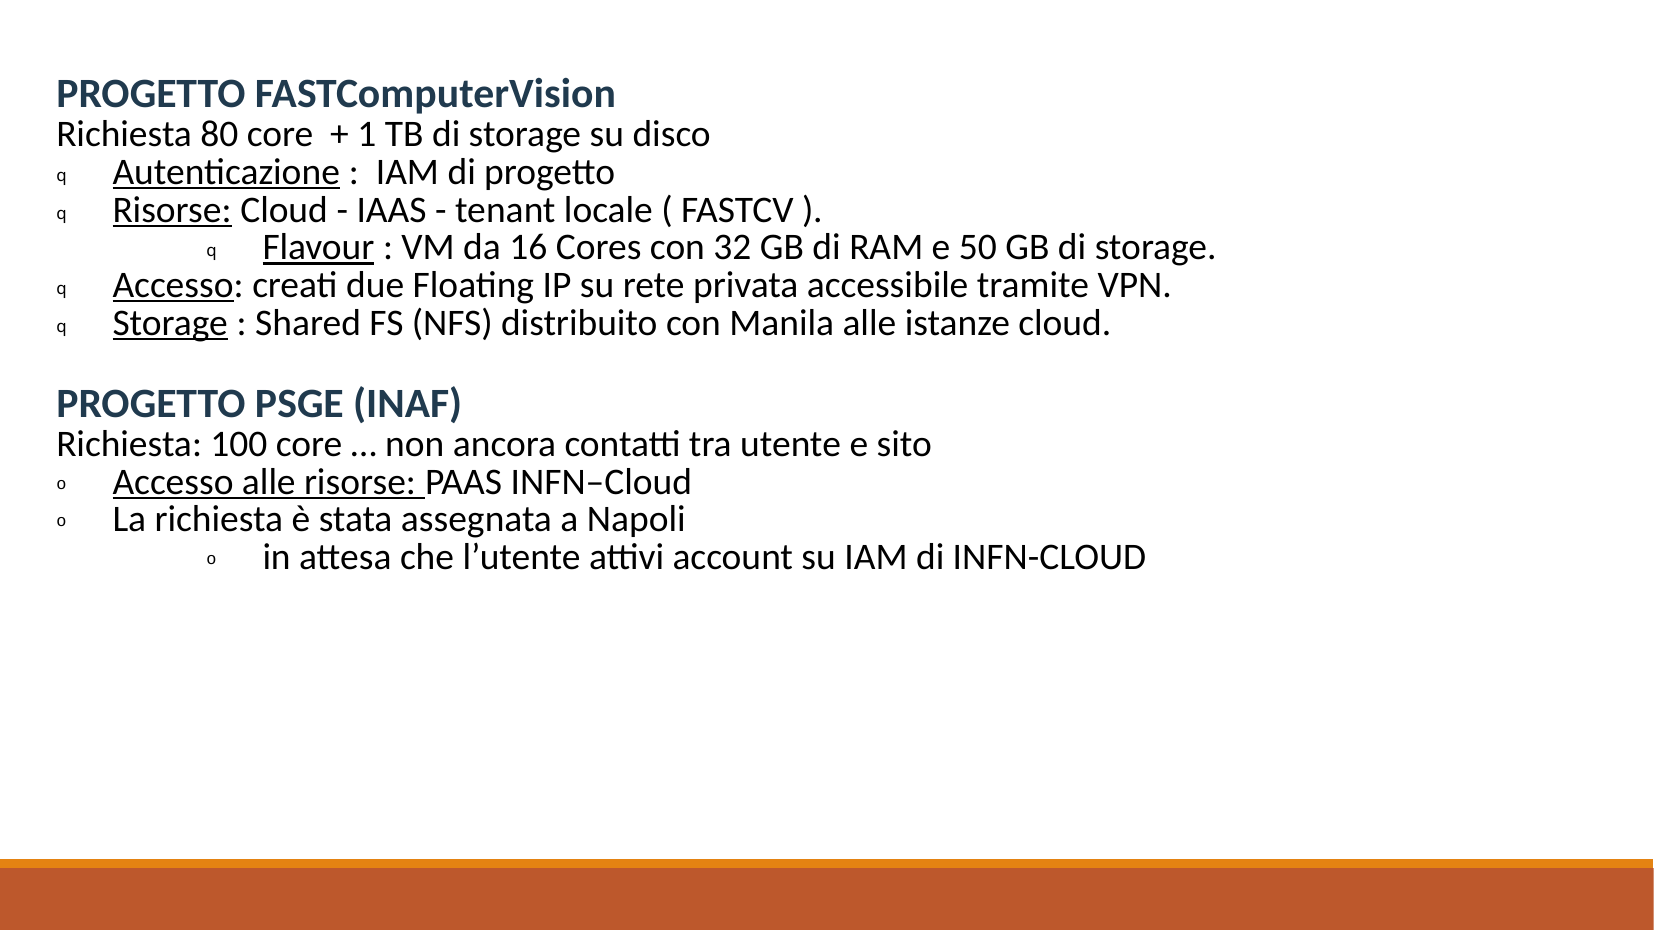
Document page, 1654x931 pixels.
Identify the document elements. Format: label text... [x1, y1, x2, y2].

text_box PROGETTO FASTComputerVision Richiesta 80 core + 1 TB di storage su disco Autenticazione : IAM di progetto Risorse: Cloud - IAAS - tenant locale ( FASTCV ). Flavour : VM da 16 Cores con 32 GB di RAM e 50 GB di storage. Accesso: creati due Floating IP su rete privata accessibile tramite VPN. Storage : Shared FS (NFS) distribuito con Manila alle istanze cloud. PROGETTO PSGE (INAF) Richiesta: 100 core … non ancora contatti tra utente e sito Accesso alle risorse: PAAS INFN–Cloud La richiesta è stata assegnata a Napoli in attesa che l’utente attivi account su IAM di INFN-CLOUD [41, 69, 1562, 747]
